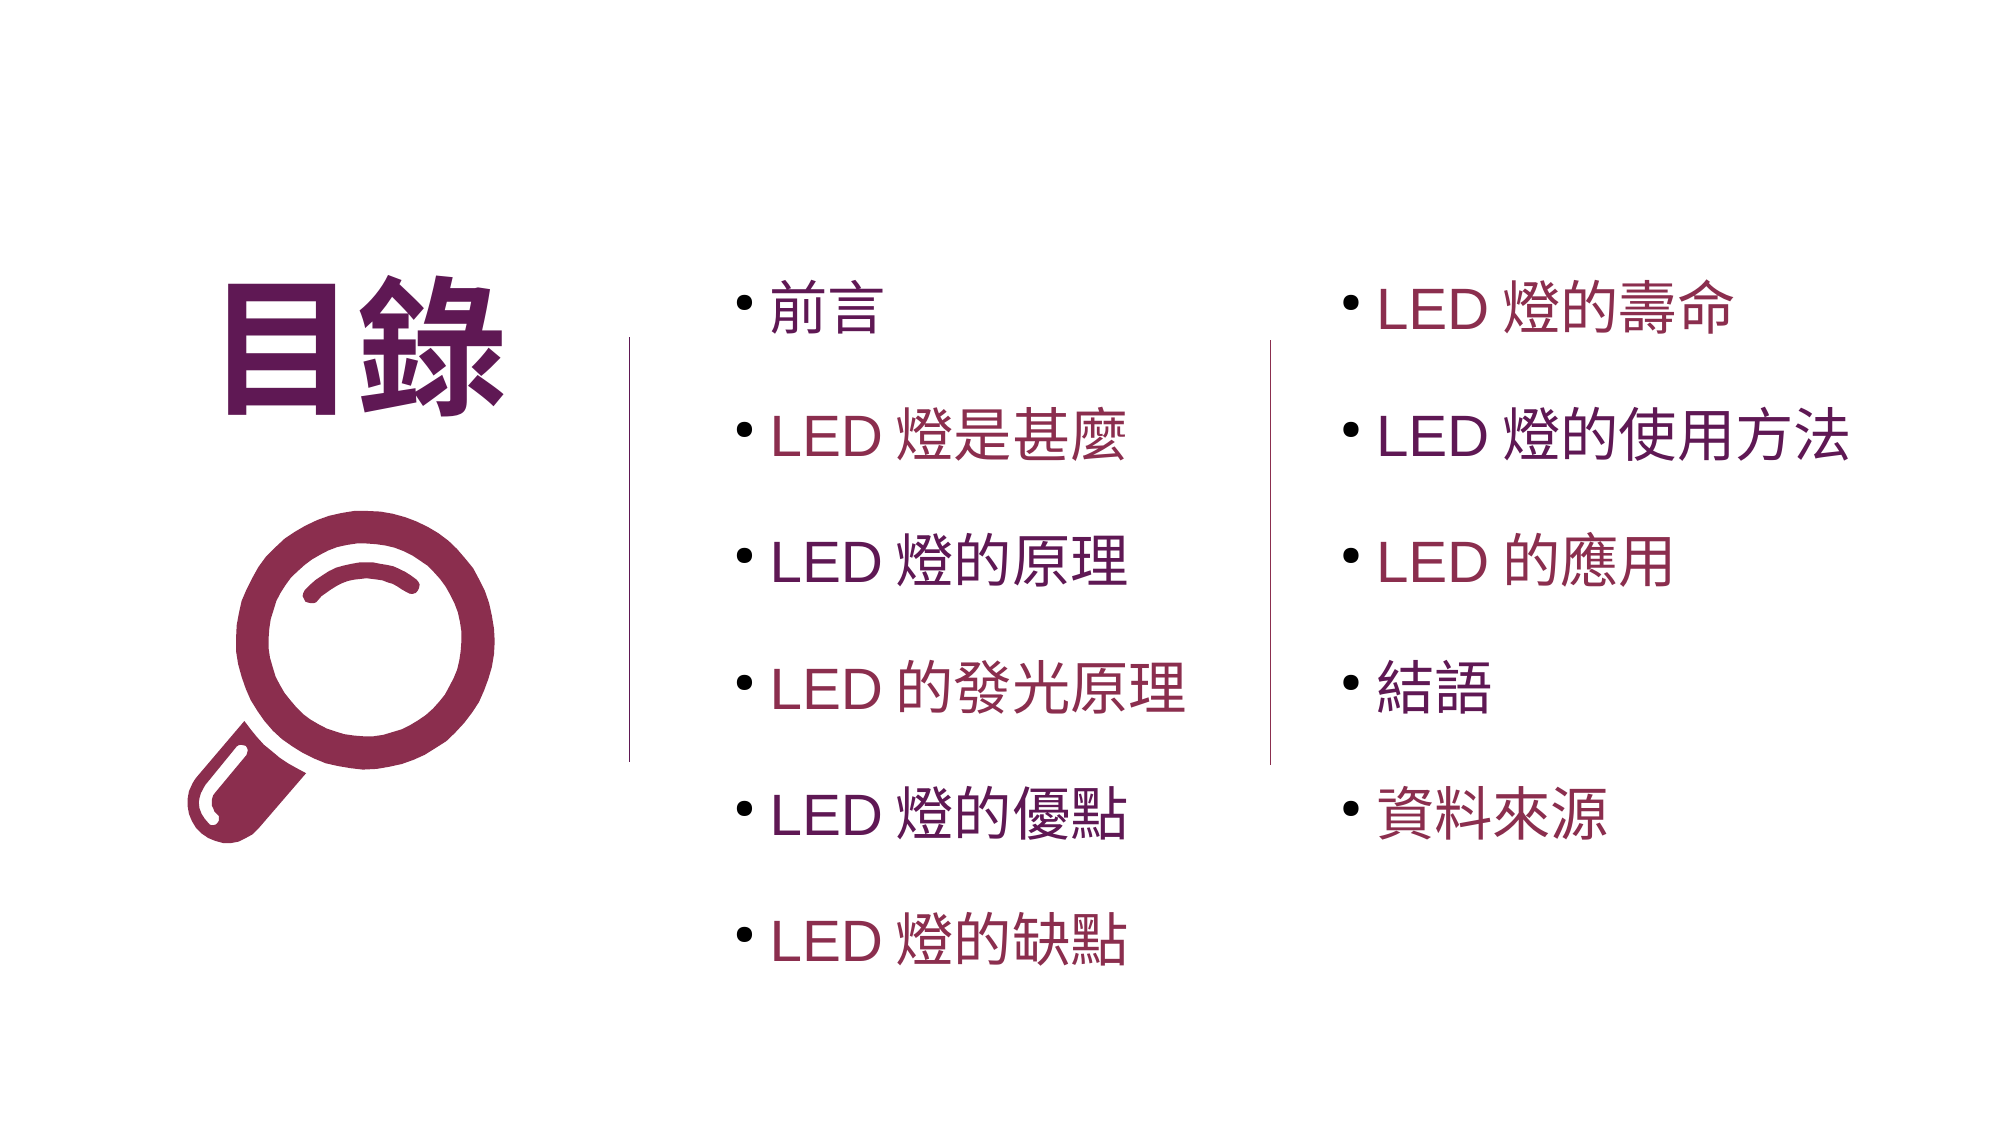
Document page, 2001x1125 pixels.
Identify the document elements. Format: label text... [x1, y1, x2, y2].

text_box 前言 LED燈是甚麼 LED燈的原理 LED的發光原理 LED燈的優點 LED燈的缺點 [719, 213, 1470, 1125]
text_box [187, 721, 307, 844]
text_box LED燈的壽命 LED燈的使用方法 LED的應用 結語 資料來源 [1325, 213, 1930, 931]
text_box 目錄 [193, 222, 523, 436]
text_box [236, 510, 495, 770]
